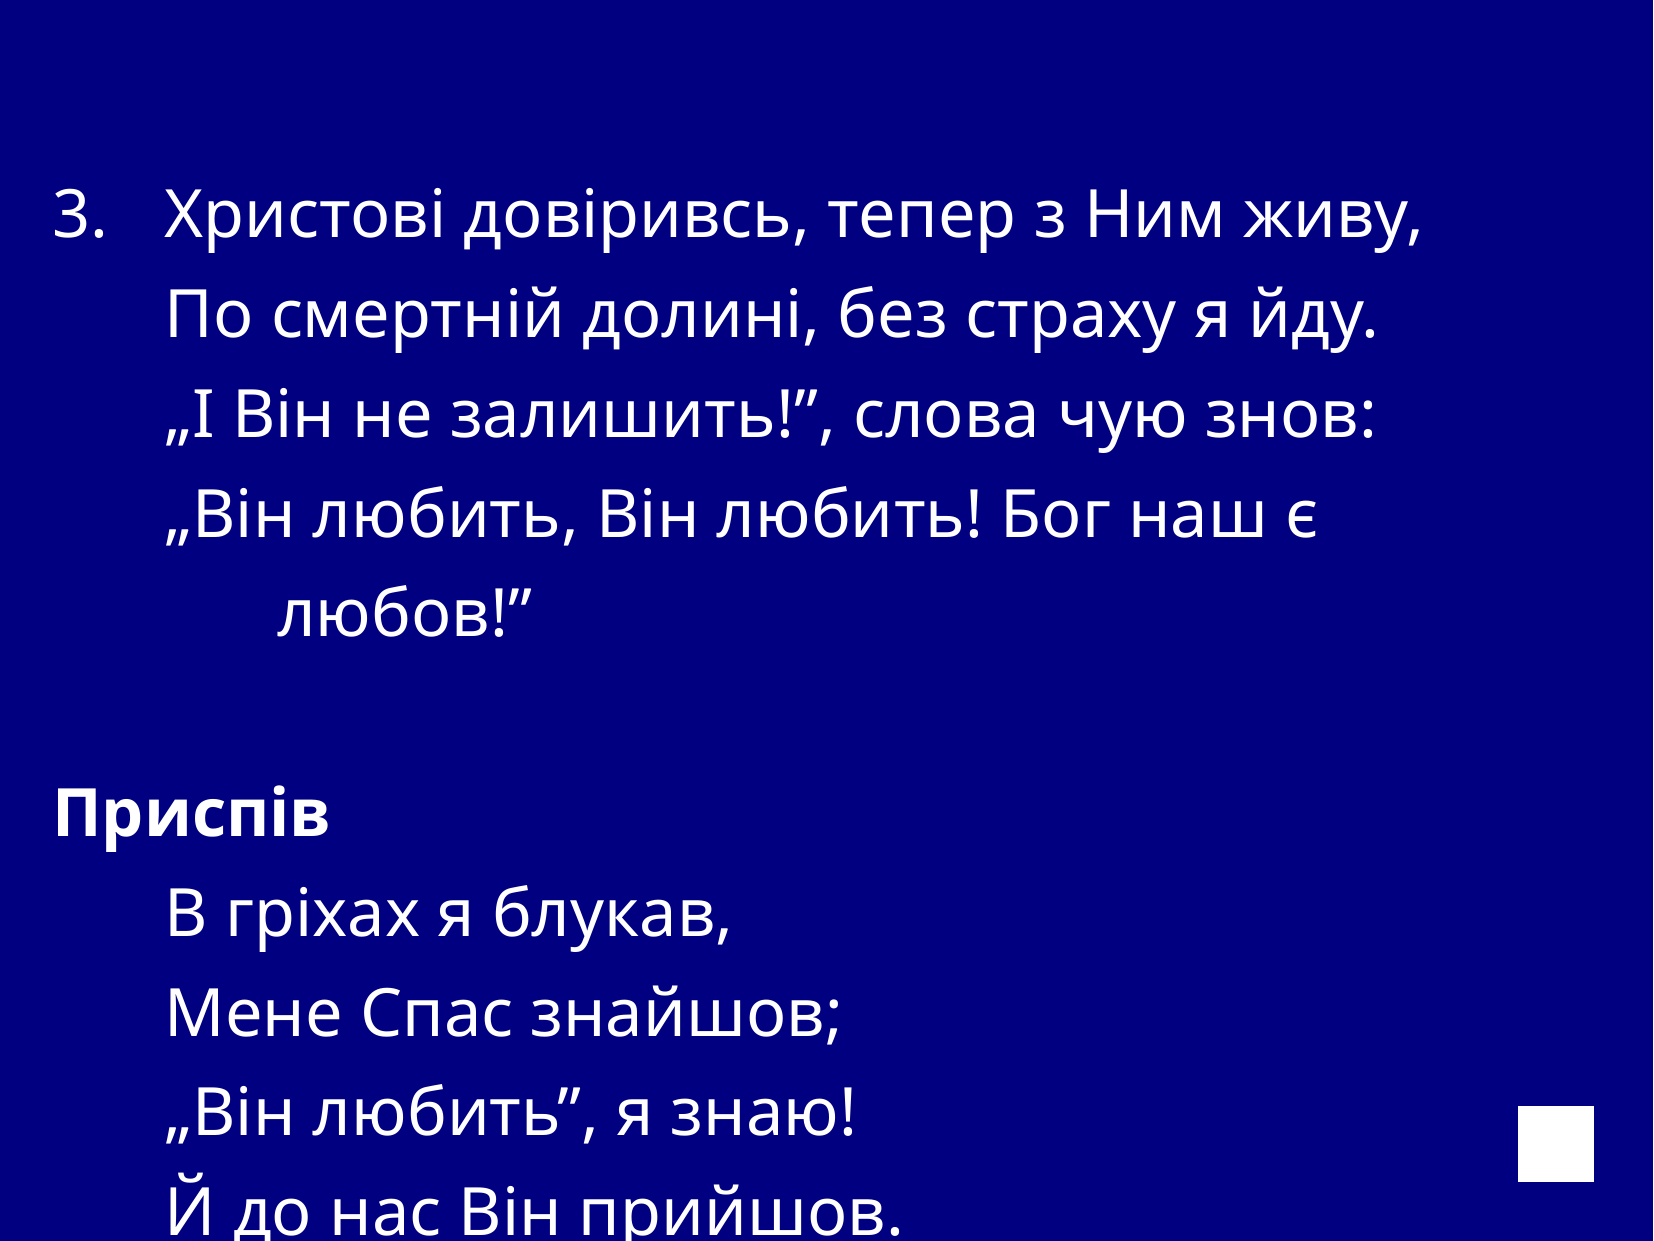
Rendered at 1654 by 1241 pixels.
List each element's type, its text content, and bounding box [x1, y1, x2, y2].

text_box [1518, 1163, 1594, 1182]
text_box 3. Христові довіривсь, тепер з Ним живу, По смертній долині, без страху я йду. „І Він не залишить!”, слова чую знов: „Він любить, Він любить! Бог наш є любов!” Приспів В гріхах я блукав, Мене Спас знайшов; „Він любить”, я знаю! Й до нас Він прийшов. [37, 150, 1651, 1163]
